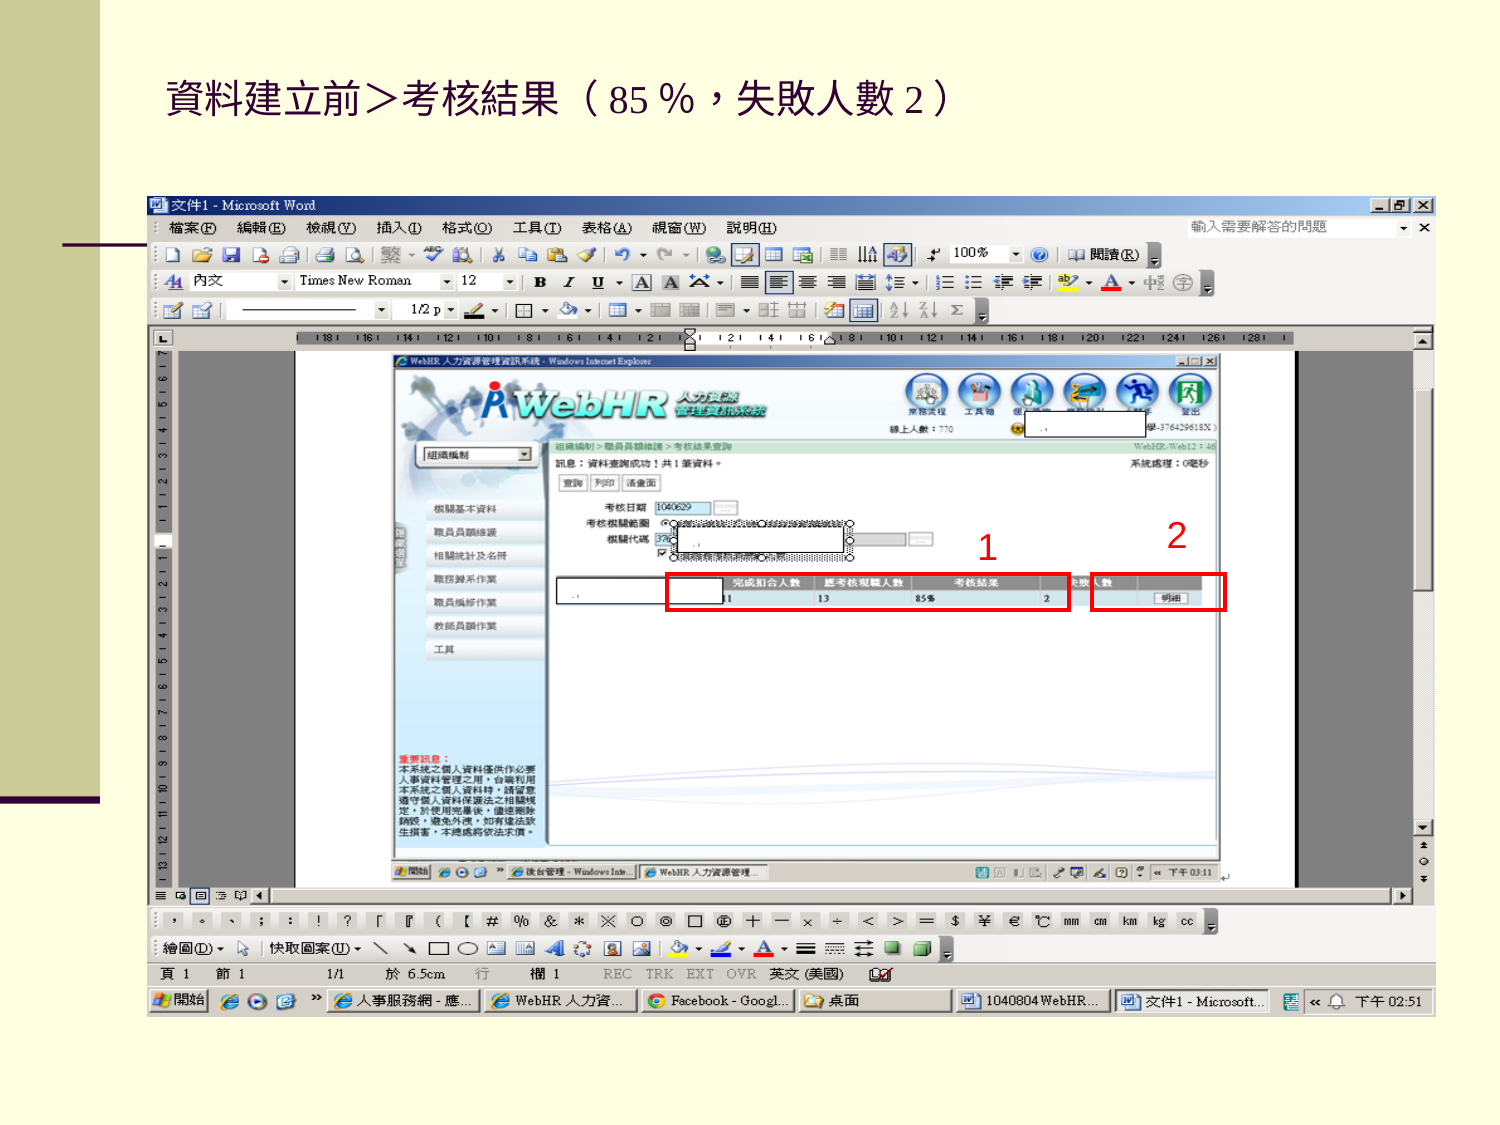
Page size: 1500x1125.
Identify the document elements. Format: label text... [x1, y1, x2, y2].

text_box 1 [962, 515, 1014, 576]
text_box 2 [1151, 503, 1188, 564]
title 資料建立前＞考核結果（85％，失敗人數2） [150, 45, 1426, 196]
picture [147, 196, 1436, 1017]
